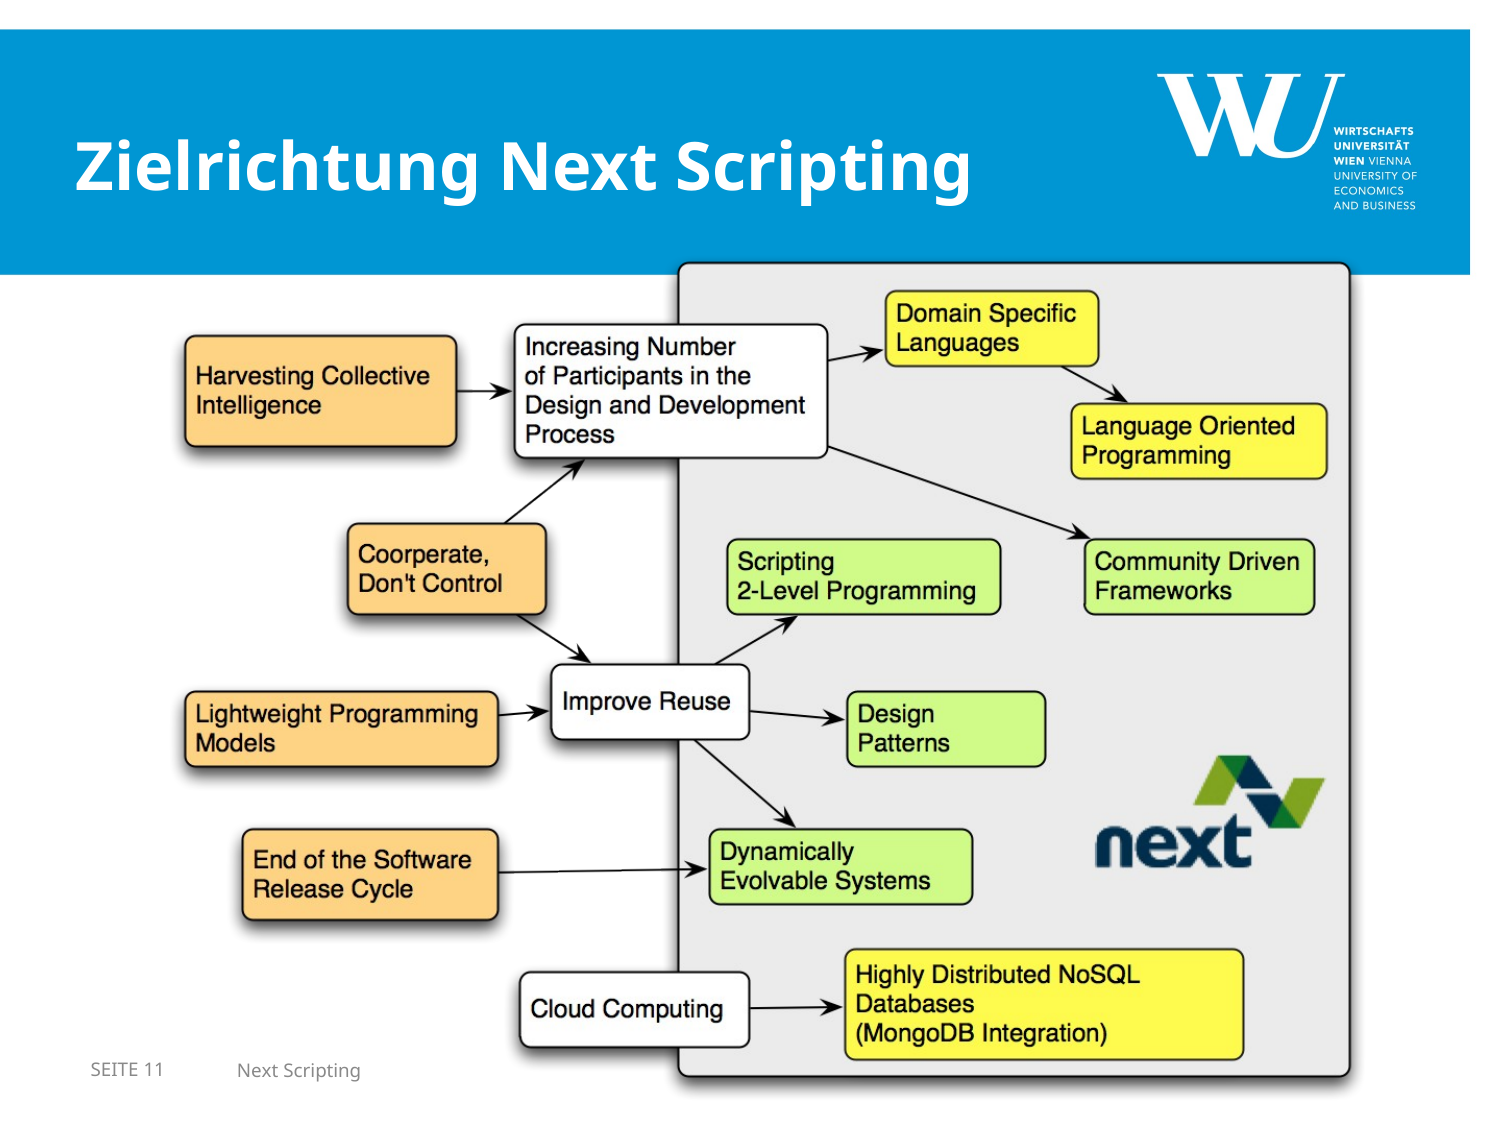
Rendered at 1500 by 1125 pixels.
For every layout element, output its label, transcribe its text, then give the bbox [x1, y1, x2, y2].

picture [0, 0, 1500, 1125]
picture [1335, 158, 1343, 164]
picture [1350, 127, 1361, 134]
picture [1158, 74, 1344, 158]
title Zielrichtung Next Scripting [75, 70, 1158, 259]
picture [1363, 128, 1372, 135]
picture [1343, 143, 1353, 149]
picture [1374, 188, 1385, 193]
text_box SEITE <number> [75, 1040, 142, 1101]
picture [1335, 128, 1343, 134]
picture [1346, 157, 1354, 164]
